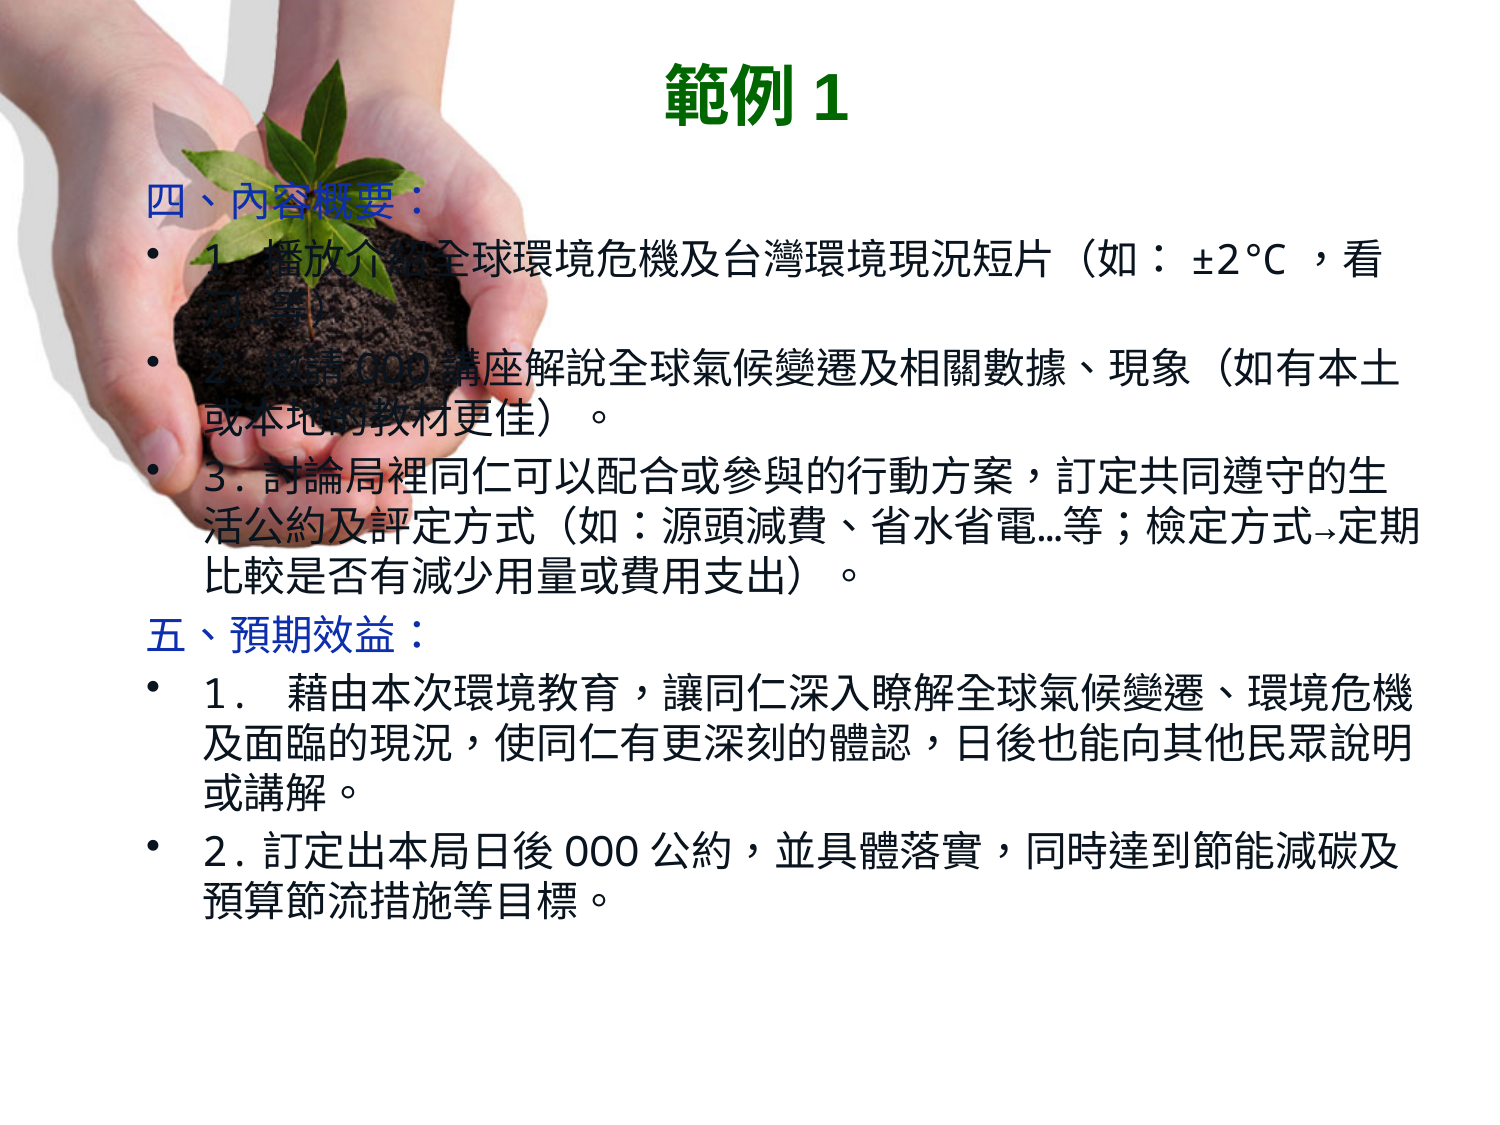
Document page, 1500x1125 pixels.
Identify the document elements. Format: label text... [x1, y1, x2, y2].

picture [0, 0, 1500, 1125]
picture [391, 910, 403, 915]
list 四、內容概要： 1.播放介紹全球環境危機及台灣環境現況短片（如：±2℃，看河…等） 2.邀請OOO講座解說全球氣候變遷及相關數據、現象（如有本土或本地的教材更佳）。 3.討論局裡同仁可以配合或參與的行動方案，訂定共同遵守的生活公約及評定方式（如：源頭減費、省水省電…等；檢定方式→定期比較是否有減少用量或費用支出）。 五、預期效益： 1. 藉由本次環境教育，讓同仁深入瞭解全球氣候變遷、環境危機及面臨的現況，使同仁有更深刻的體認，日後也能向其他民眾說明或講解。 2.訂定出本局日後OOO公約，並具體落實，同時達到節能減碳及預算節流措施等目標。 [130, 167, 1446, 910]
title 範例1 [261, 0, 1252, 167]
